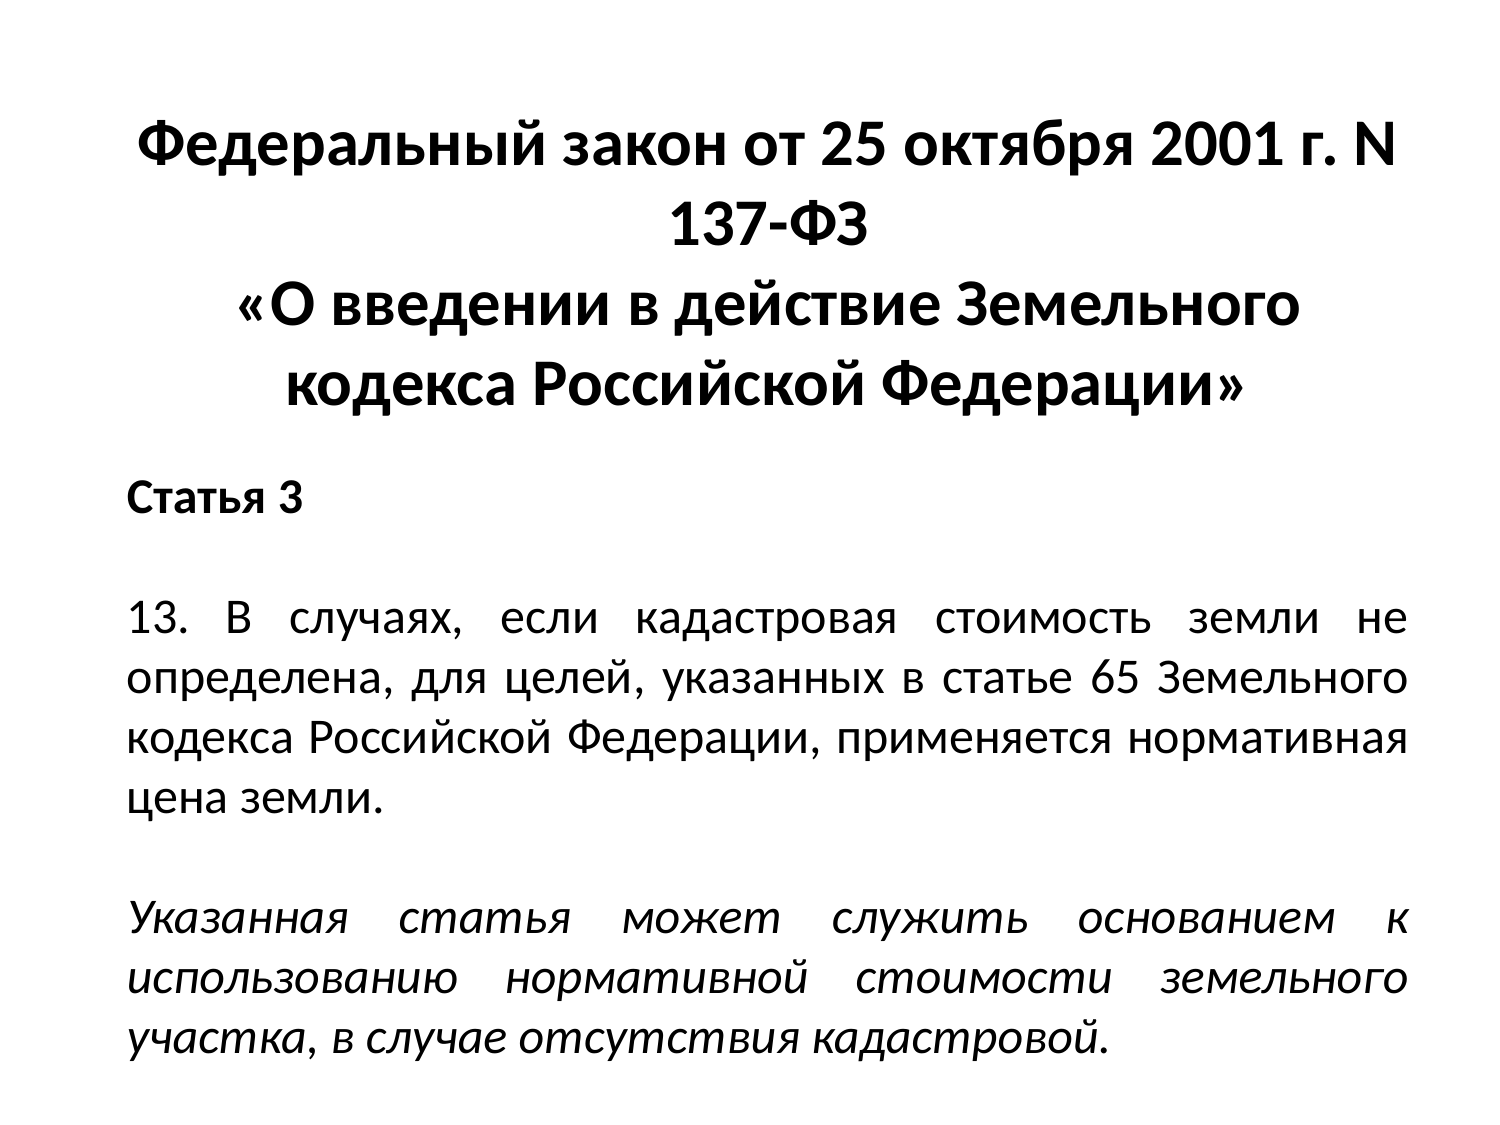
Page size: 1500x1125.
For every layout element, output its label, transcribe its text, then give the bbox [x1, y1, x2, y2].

text_box Федеральный закон от 25 октября 2001 г. N 137-ФЗ «О введении в действие Земельного кодекса Российской Федерации» Статья 3 13. В случаях, если кадастровая стоимость земли не определена, для целей, указанных в статье 65 Земельного кодекса Российской Федерации, применяется нормативная цена земли. Указанная статья может служить основанием к использованию нормативной стоимости земельного участка, в случае отсутствия кадастровой. [112, 91, 1436, 1125]
